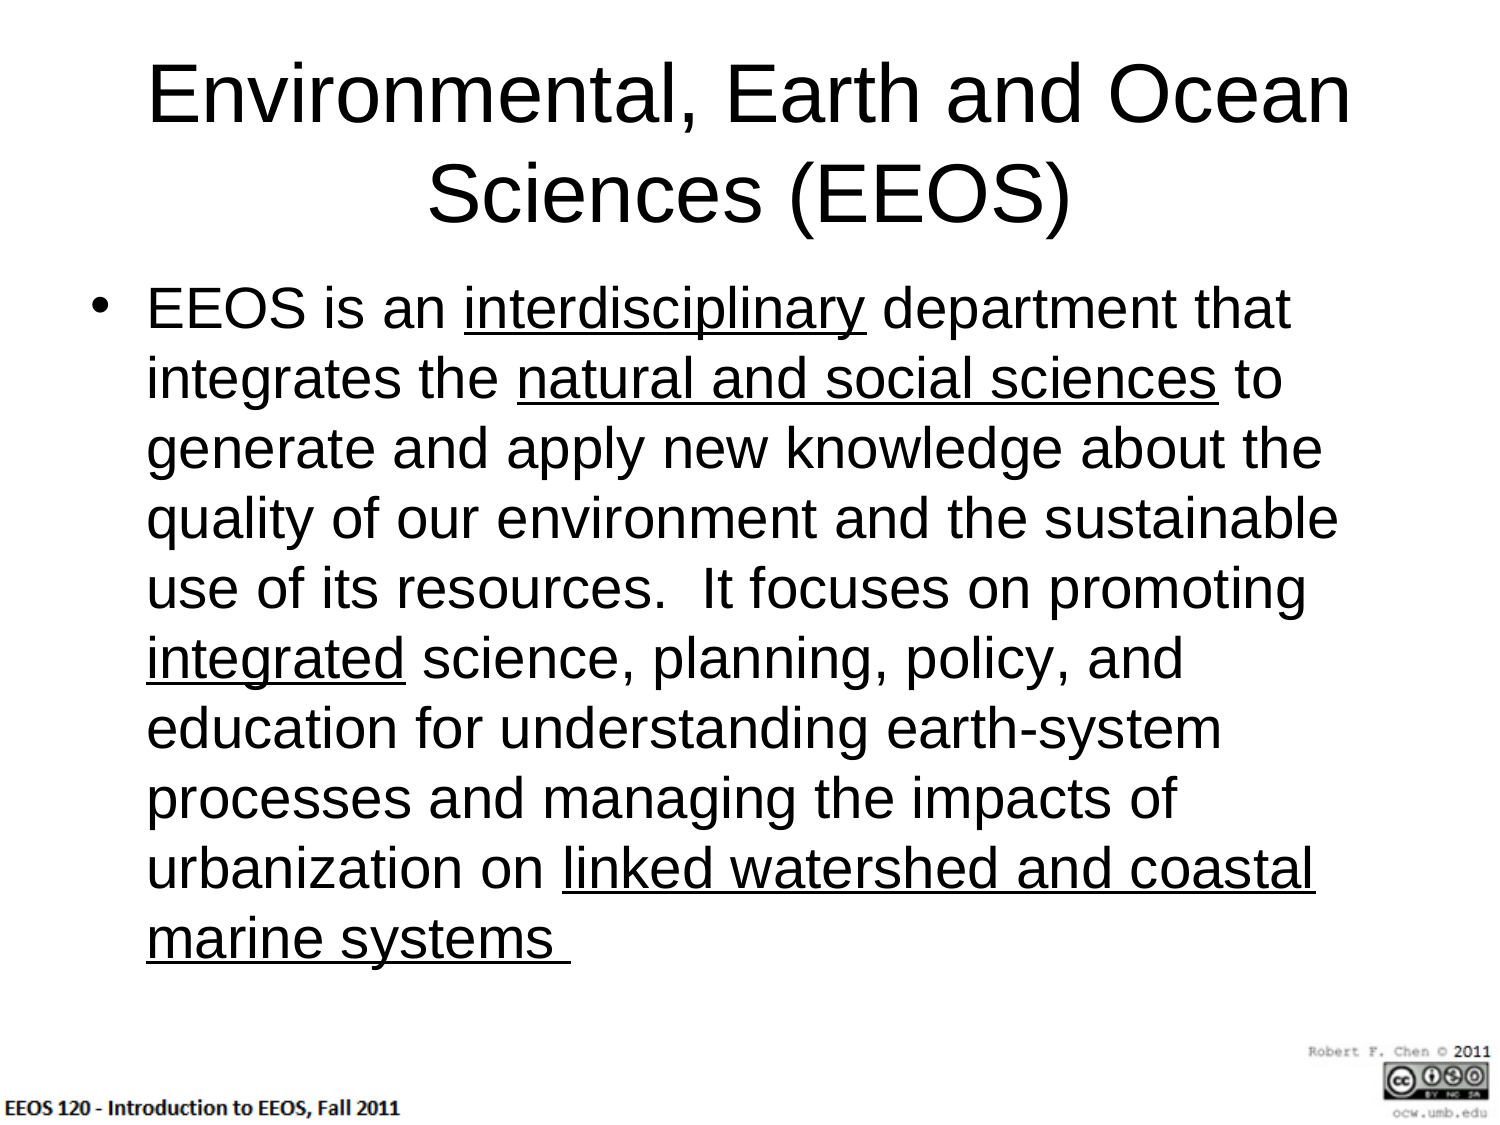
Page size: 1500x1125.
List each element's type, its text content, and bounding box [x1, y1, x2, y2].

title Environmental, Earth and Ocean Sciences (EEOS) [75, 31, 1426, 247]
picture [0, 1090, 405, 1125]
picture [1301, 1040, 1500, 1125]
list EEOS is an interdisciplinary department that integrates the natural and social sciences to generate and apply new knowledge about the quality of our environment and the sustainable use of its resources. It focuses on promoting integrated science, planning, policy, and education for understanding earth-system processes and managing the impacts of urbanization on linked watershed and coastal marine systems [75, 262, 1426, 1006]
